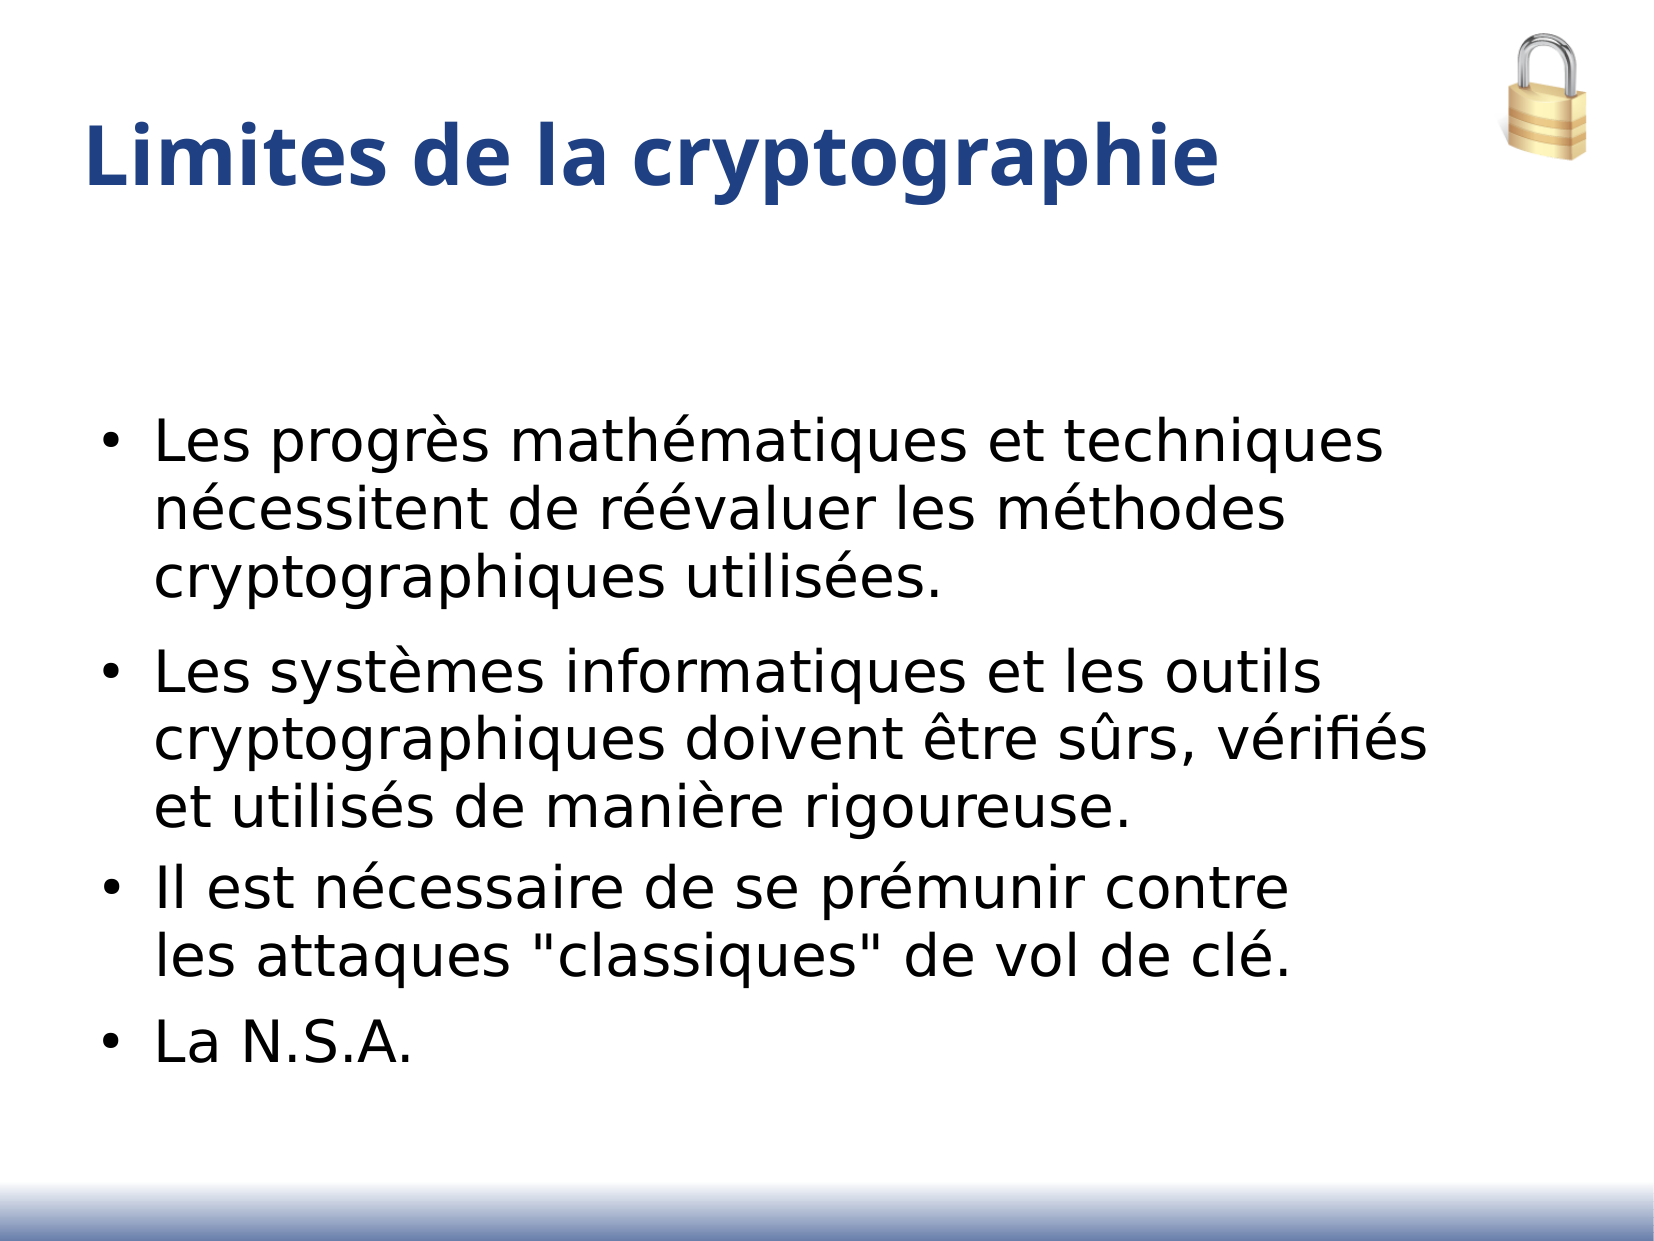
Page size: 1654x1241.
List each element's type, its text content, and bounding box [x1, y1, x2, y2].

list La N.S.A. [82, 987, 1571, 1097]
list Les progrès mathématiques et techniques nécessitent de réévaluer les méthodes cryptographiques utilisées. [82, 363, 1572, 624]
list Les systèmes informatiques et les outils cryptographiques doivent être sûrs, vérifiés et utilisés de manière rigoureuse. [82, 624, 1572, 855]
title Limites de la cryptographie [82, 49, 1571, 257]
picture [1476, 29, 1613, 166]
list Il est nécessaire de se prémunir contre les attaques "classiques" de vol de clé. [83, 854, 1572, 992]
